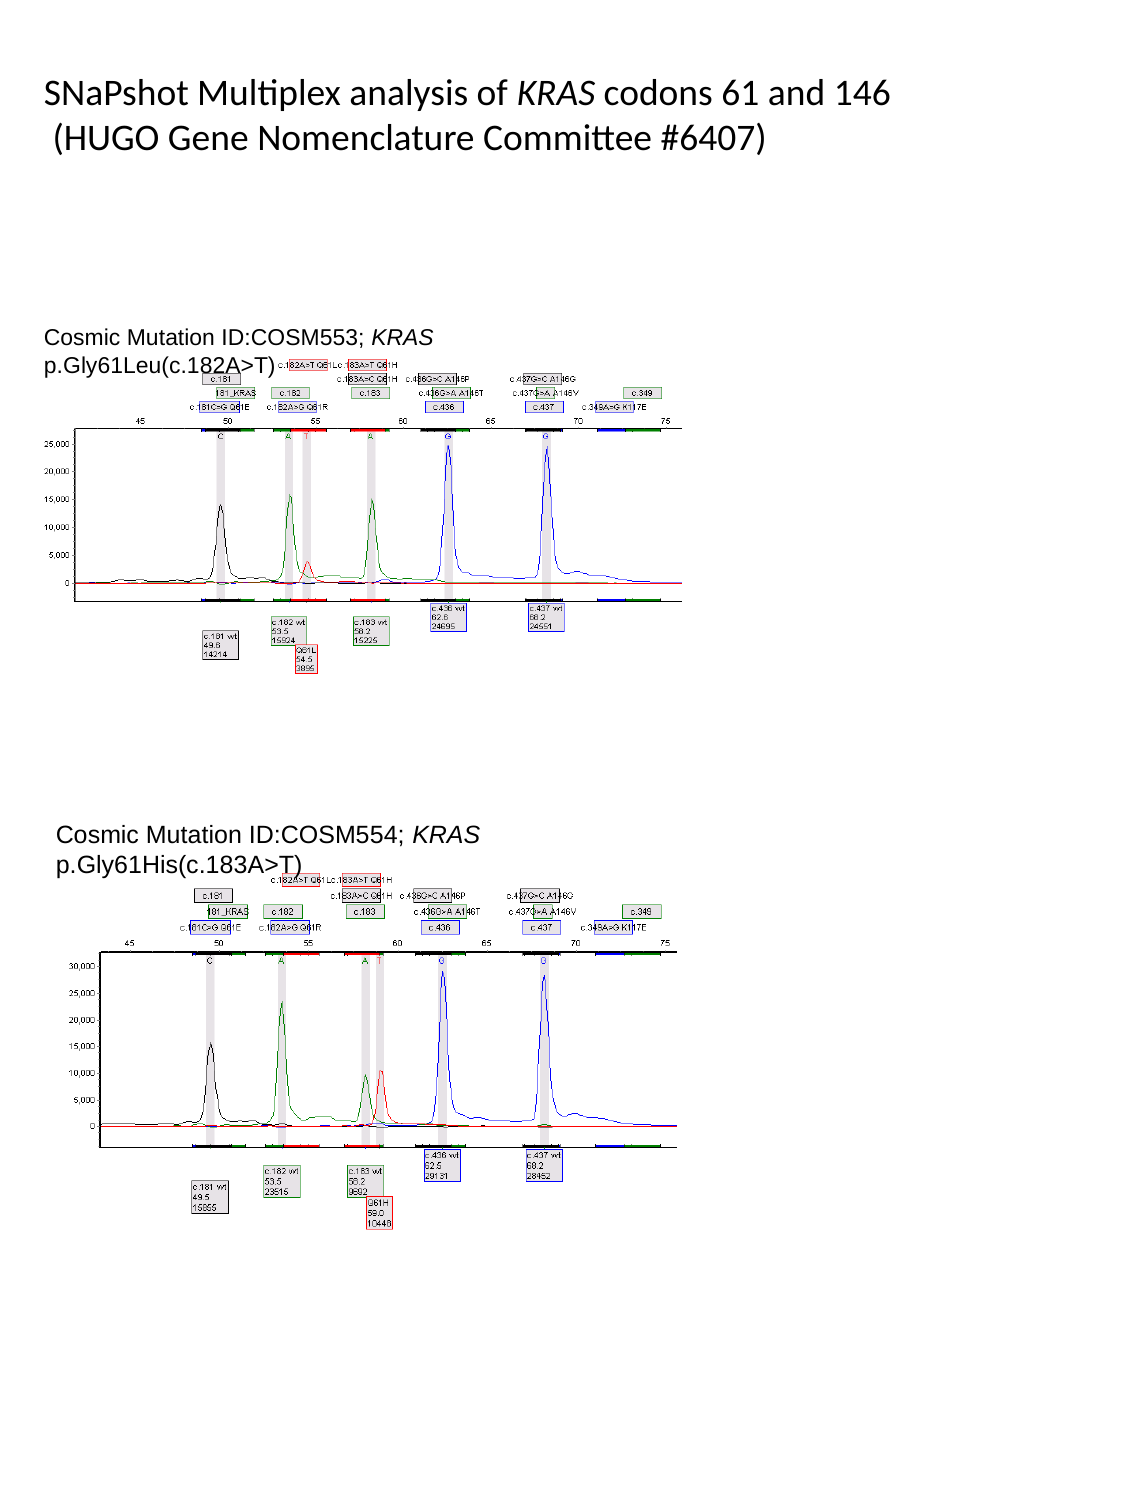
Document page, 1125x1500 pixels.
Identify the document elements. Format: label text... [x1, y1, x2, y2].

text_box Cosmic Mutation ID:COSM554; KRAS p.Gly61His(c.183A>T) [41, 811, 677, 887]
picture [41, 357, 682, 675]
text_box SNaPshot Multiplex analysis of KRAS codons 61 and 146 (HUGO Gene Nomenclature Committee #6407) [29, 60, 1057, 166]
text_box Cosmic Mutation ID:COSM553; KRAS p.Gly61Leu(c.182A>T) [29, 315, 650, 386]
picture [64, 887, 677, 1230]
